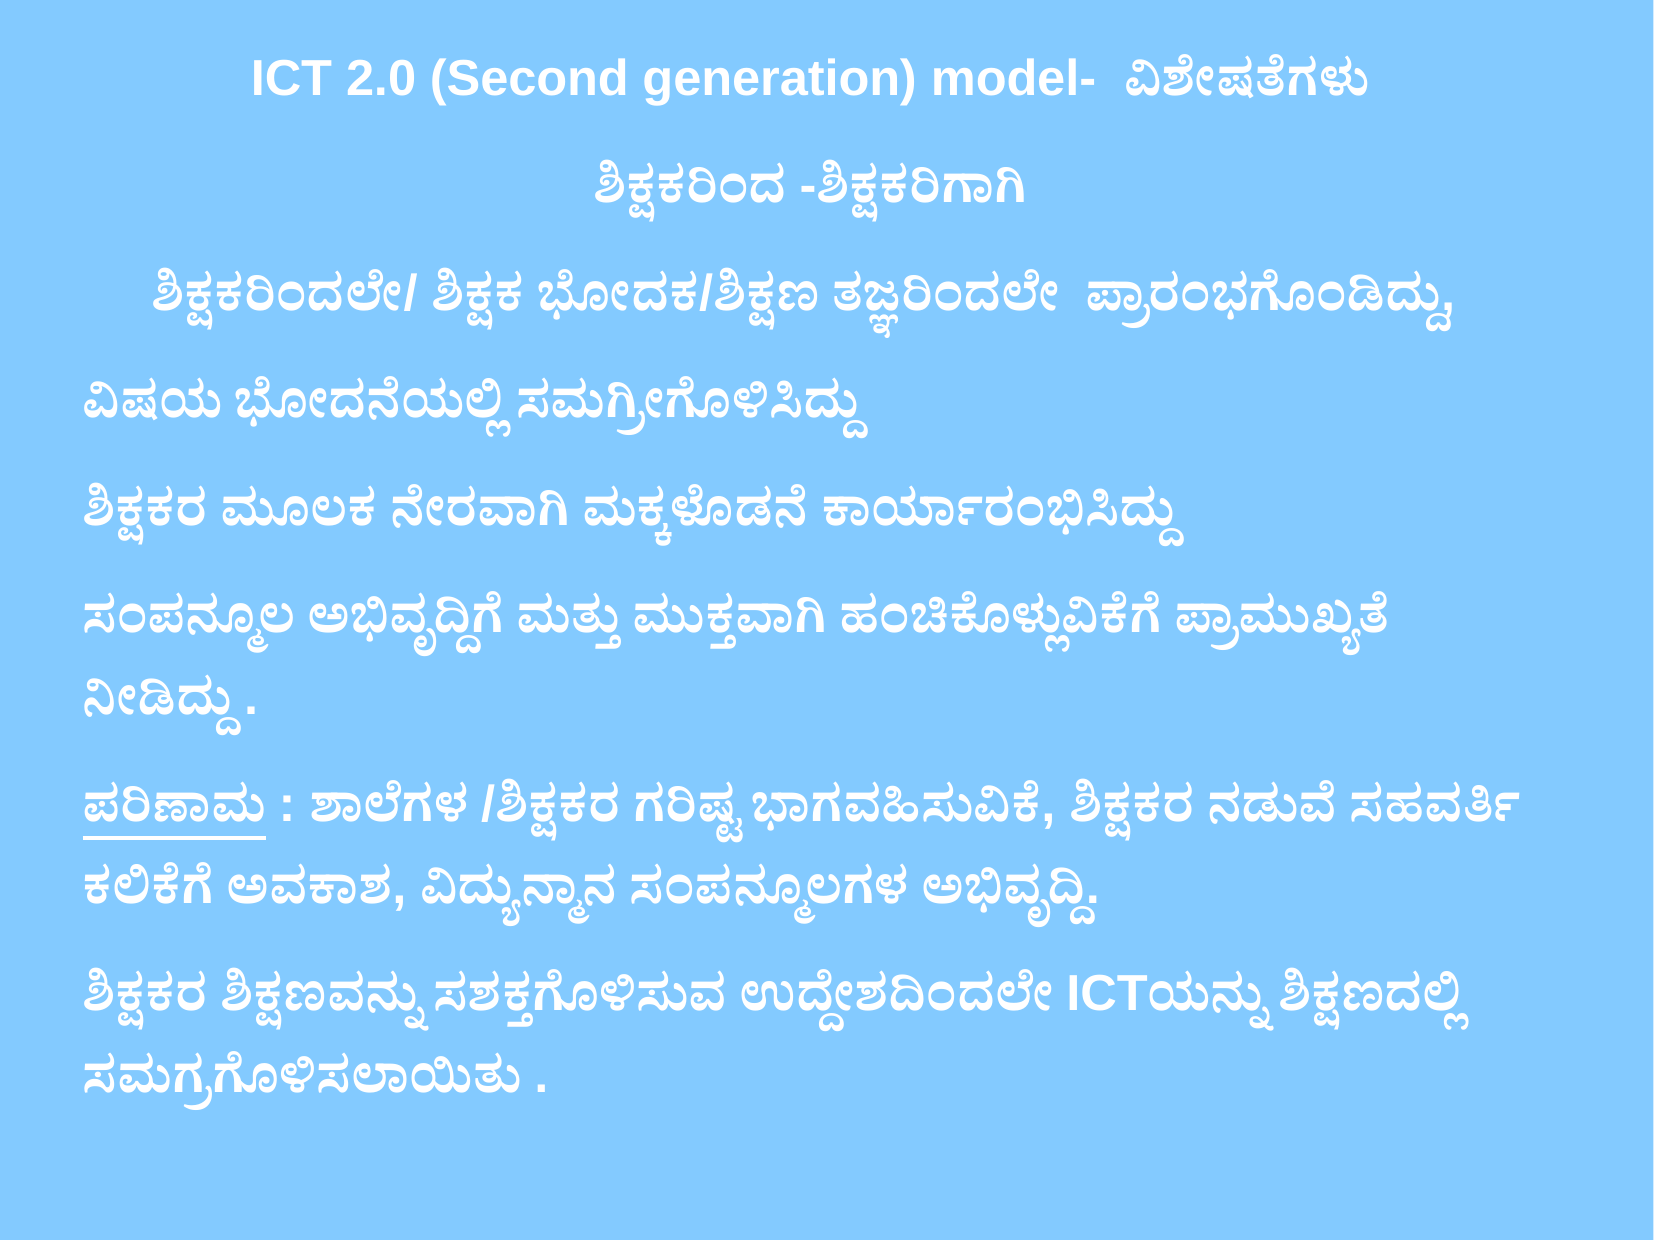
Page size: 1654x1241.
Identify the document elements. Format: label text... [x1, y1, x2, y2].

list ICT 2.0 (Second generation) model- ವಿಶೇಷತೆಗಳು ಶಿಕ್ಷಕರಿಂದ -ಶಿಕ್ಷಕರಿಗಾಗಿ ಶಿಕ್ಷಕರಿಂದಲೇ/ ಶಿಕ್ಷಕ ಭೋದಕ/ಶಿಕ್ಷಣ ತಜ್ಞರಿಂದಲೇ ಪ್ರಾರಂಭಗೊಂಡಿದ್ದು, ವಿಷಯ ಭೋದನೆಯಲ್ಲಿ ಸಮಗ್ರೀಗೊಳಿಸಿದ್ದು ಶಿಕ್ಷಕರ ಮೂಲಕ ನೇರವಾಗಿ ಮಕ್ಕಳೊಡನೆ ಕಾರ್ಯಾರಂಭಿಸಿದ್ದು ಸಂಪನ್ಮೂಲ ಅಭಿವೃದ್ದಿಗೆ ಮತ್ತು ಮುಕ್ತವಾಗಿ ಹಂಚಿಕೊಳ್ಲುವಿಕೆಗೆ ಪ್ರಾಮುಖ್ಯತೆ ನೀಡಿದ್ದು . ಪರಿಣಾಮ : ಶಾಲೆಗಳ /ಶಿಕ್ಷಕರ ಗರಿಷ್ಟ ಭಾಗವಹಿಸುವಿಕೆ, ಶಿಕ್ಷಕರ ನಡುವೆ ಸಹವರ್ತಿ ಕಲಿಕೆಗೆ ಅವಕಾಶ, ವಿದ್ಯುನ್ಮಾನ ಸಂಪನ್ಮೂಲಗಳ ಅಭಿವೃದ್ದಿ. ಶಿಕ್ಷಕರ ಶಿಕ್ಷಣವನ್ನು ಸಶಕ್ತಗೊಳಿಸುವ ಉದ್ದೇಶದಿಂದಲೇ ICTಯನ್ನು ಶಿಕ್ಷಣದಲ್ಲಿ ಸಮಗ್ರಗೊಳಿಸಲಾಯಿತು . [82, 49, 1538, 1229]
